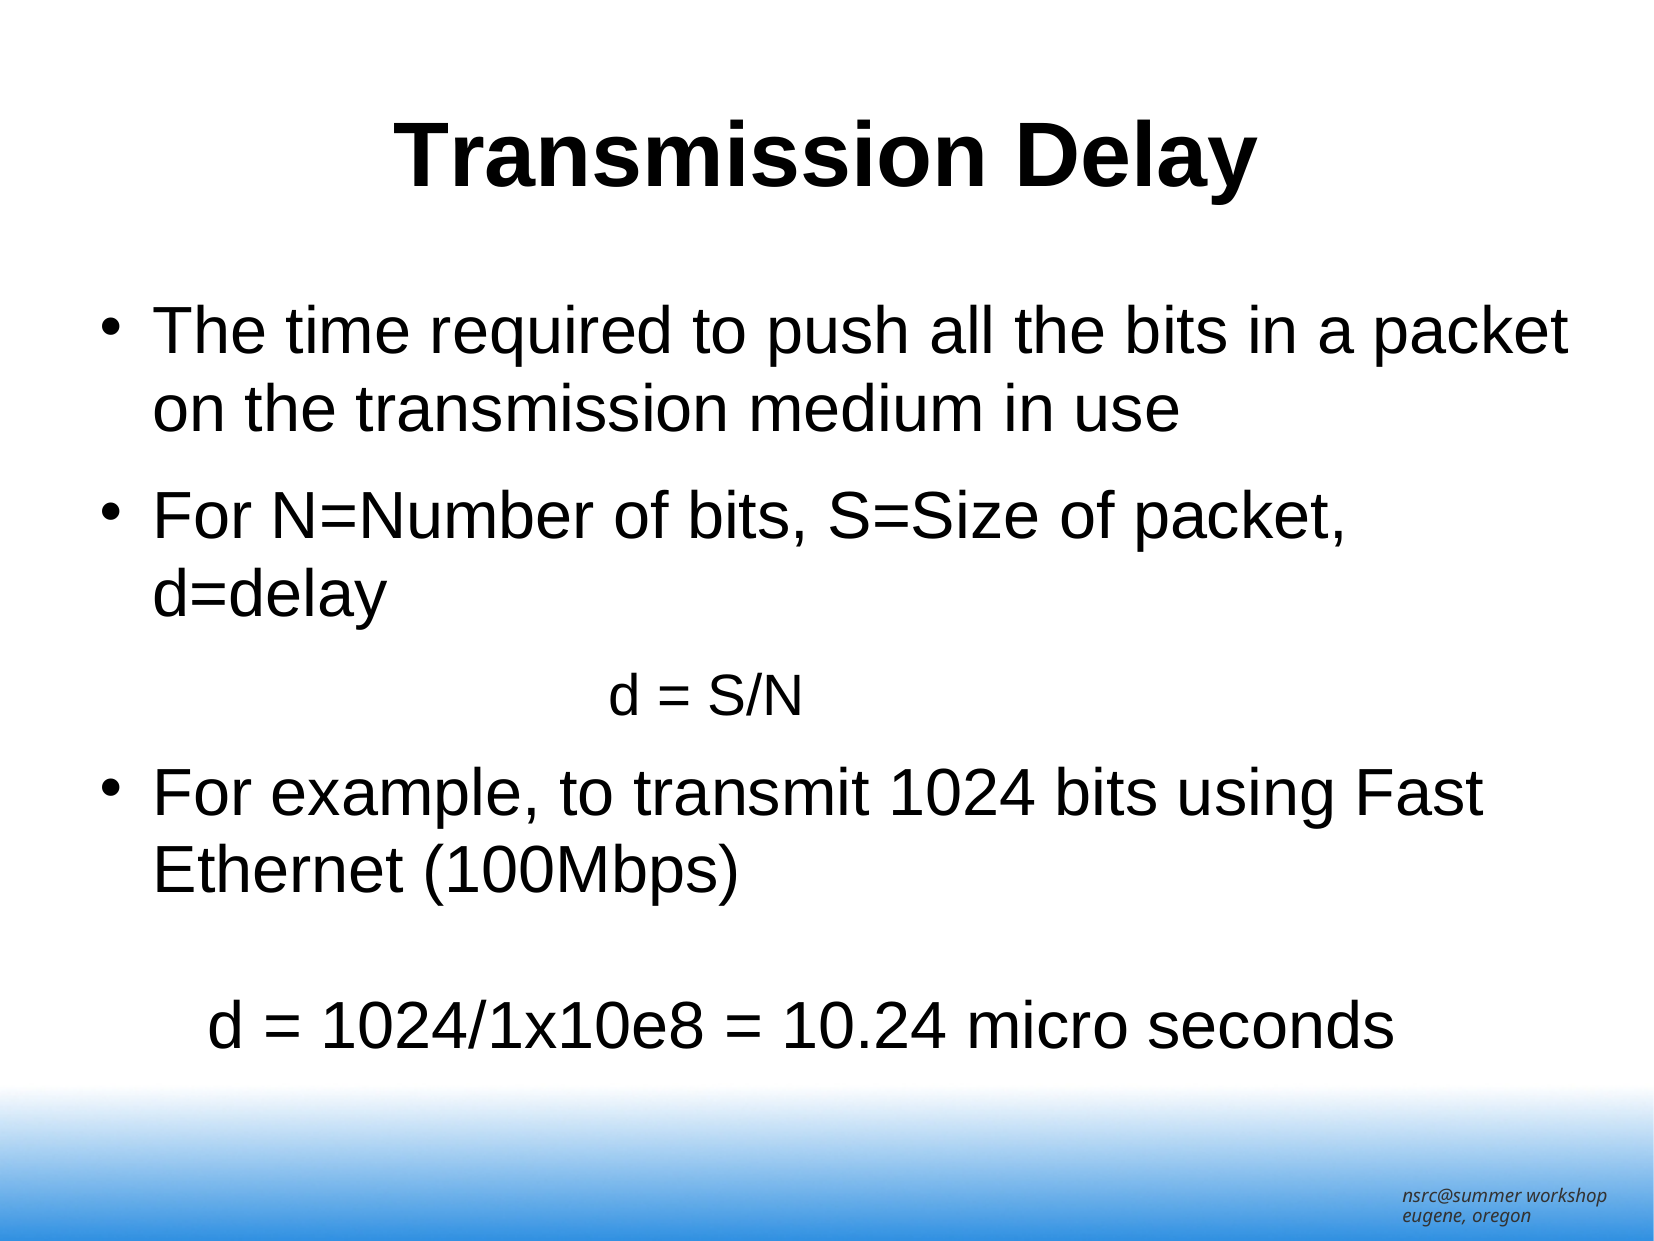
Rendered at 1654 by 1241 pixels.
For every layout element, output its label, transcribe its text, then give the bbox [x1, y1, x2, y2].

title Transmission Delay [82, 49, 1571, 257]
list The time required to push all the bits in a packet on the transmission medium in use For N=Number of bits, S=Size of packet, d=delay d = S/N For example, to transmit 1024 bits using Fast Ethernet (100Mbps) d = 1024/1x10e8 = 10.24 micro seconds [82, 290, 1571, 1214]
picture [0, 1083, 1654, 1241]
